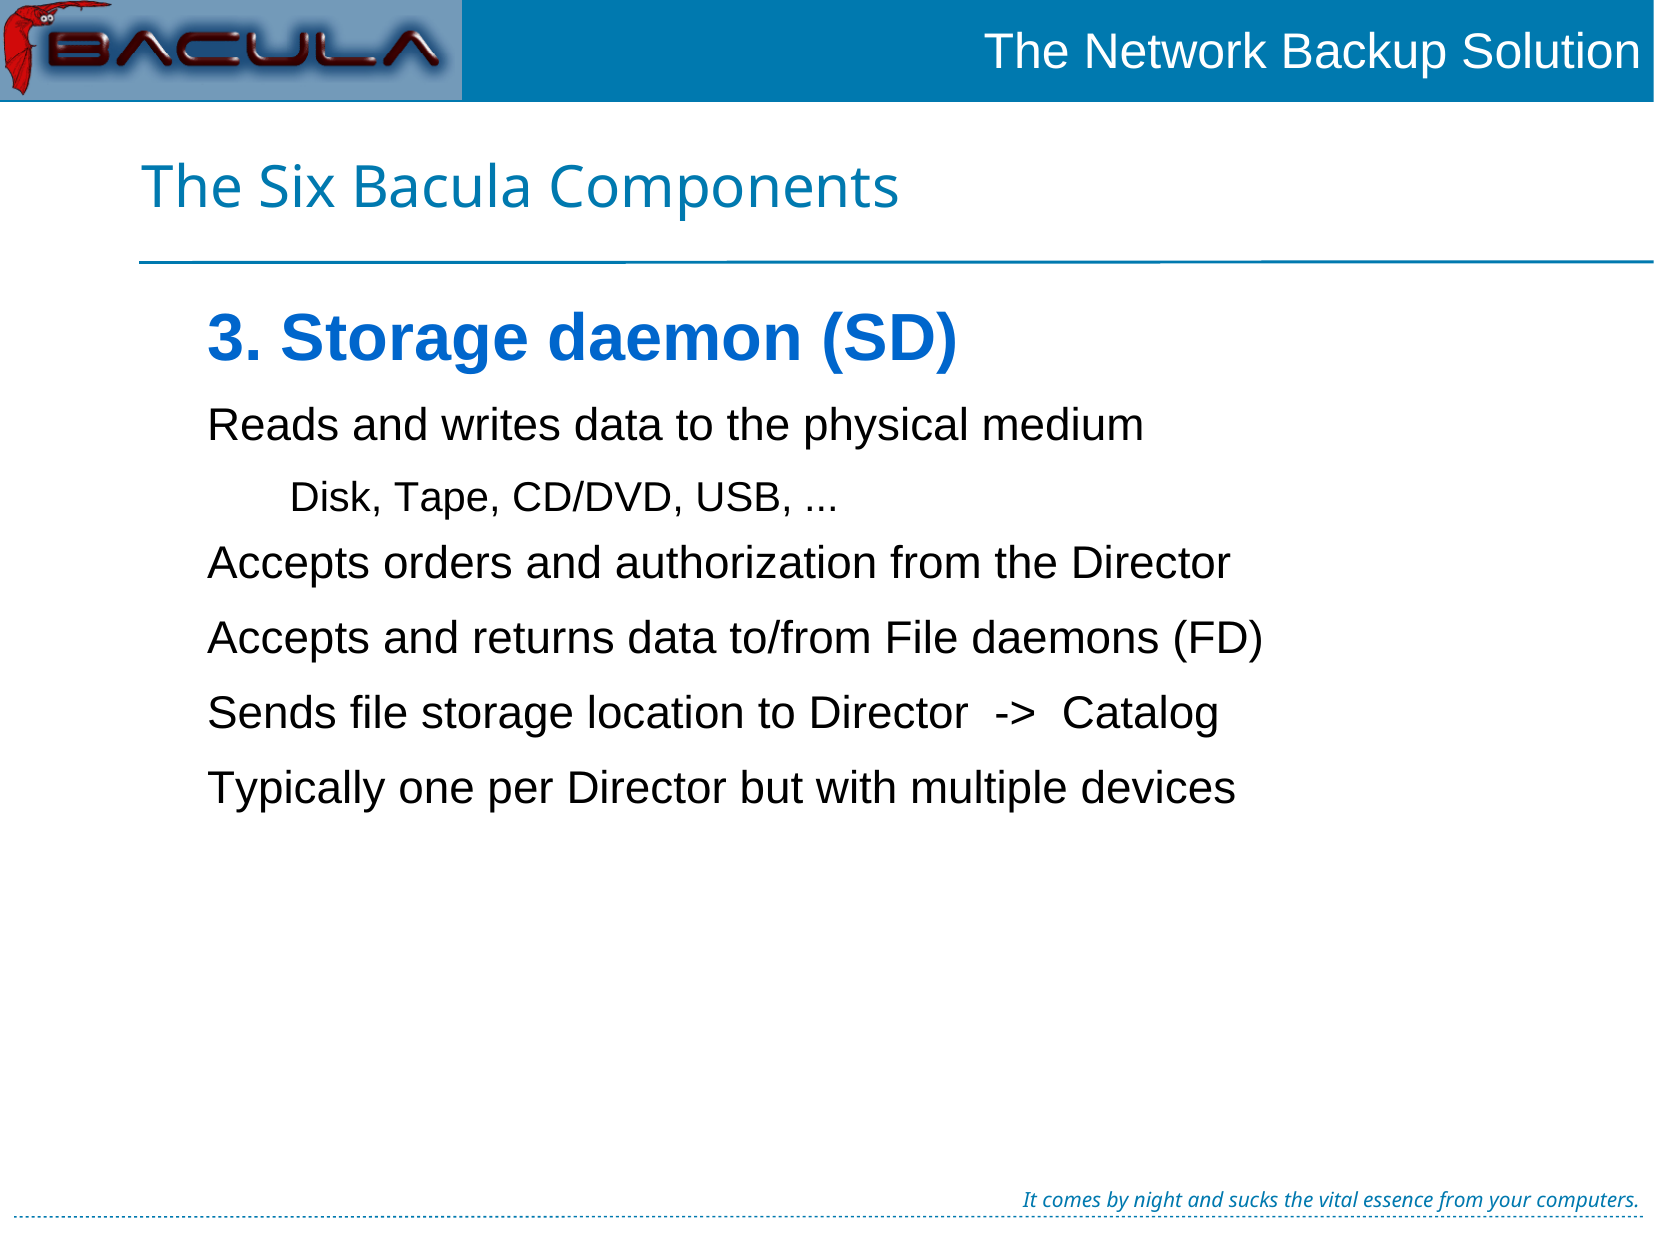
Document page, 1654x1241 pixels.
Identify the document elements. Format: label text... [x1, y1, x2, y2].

list 3. Storage daemon (SD) Reads and writes data to the physical medium Disk, Tape, CD/DVD, USB, ... Accepts orders and authorization from the Director Accepts and returns data to/from File daemons (FD) Sends file storage location to Director -> Catalog Typically one per Director but with multiple devices [112, 300, 1506, 1052]
title The Six Bacula Components [141, 112, 1501, 226]
picture [0, 0, 461, 99]
